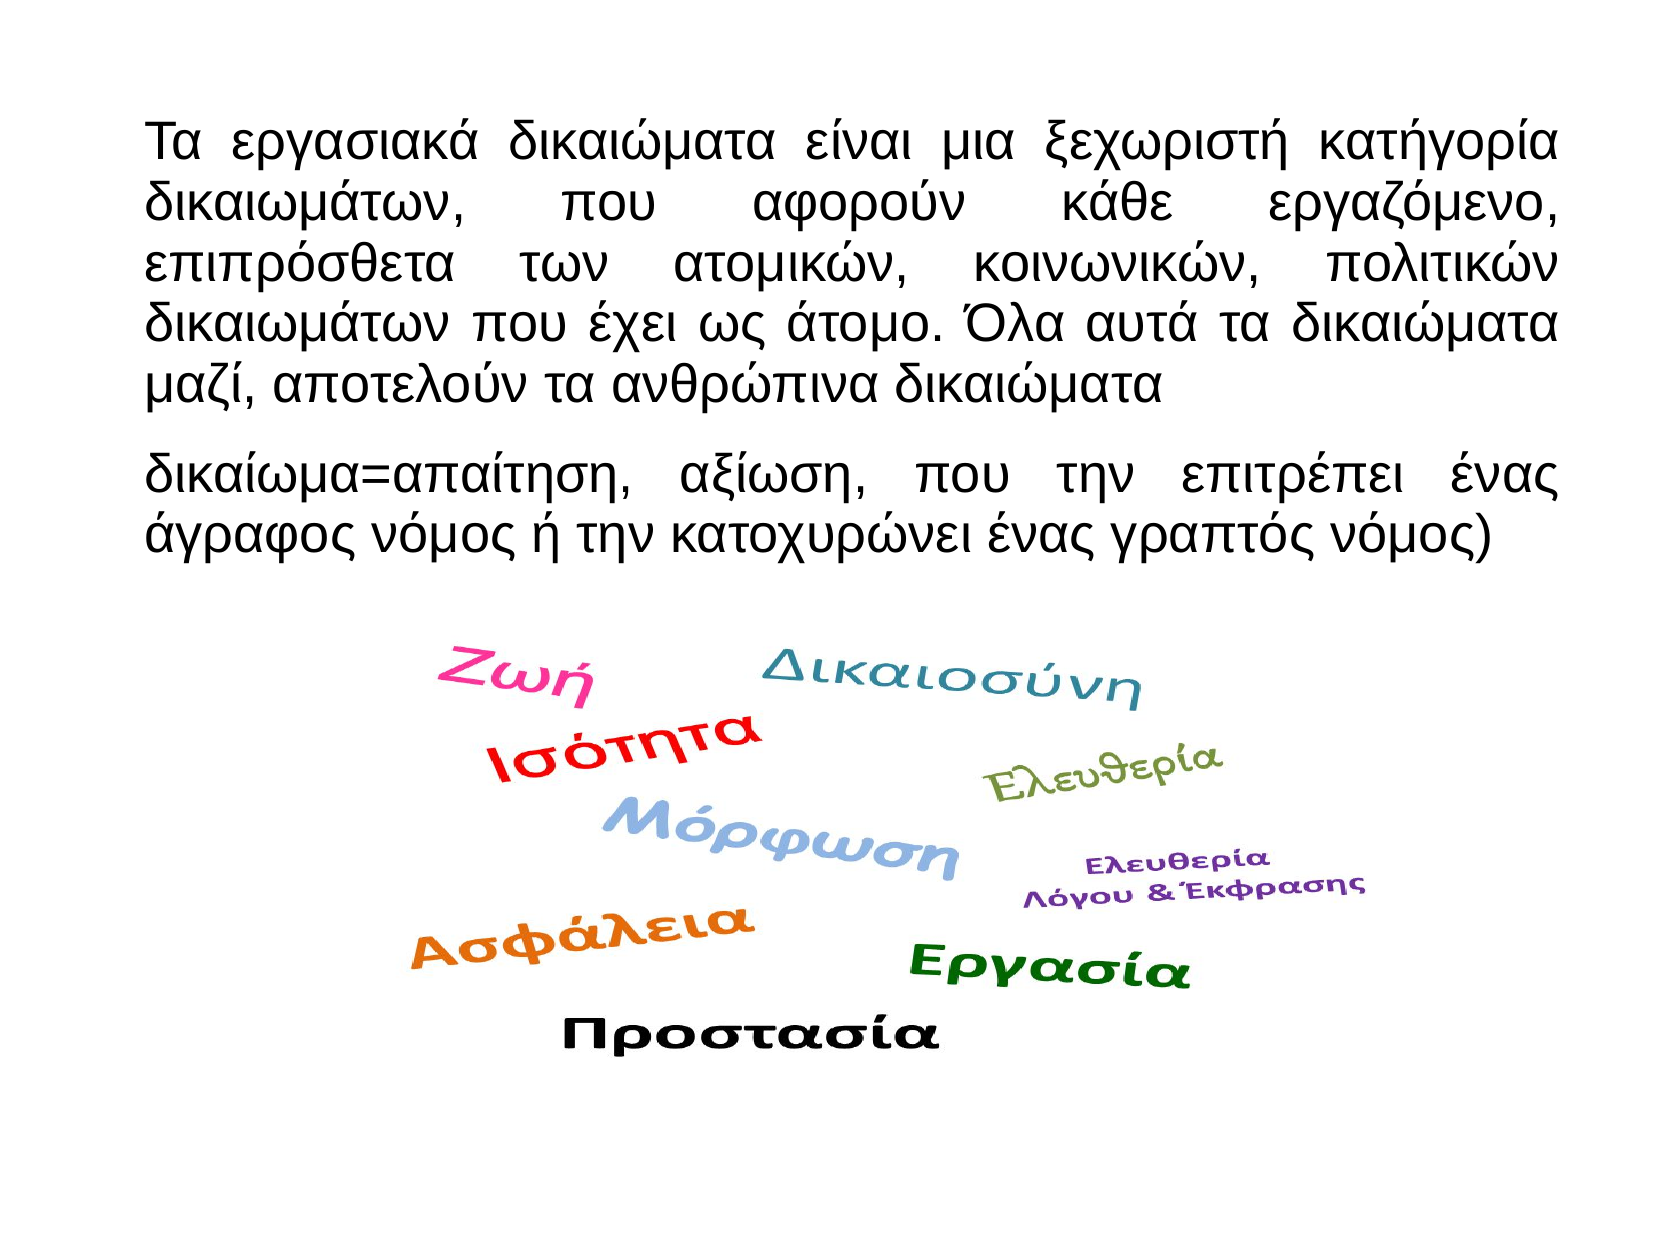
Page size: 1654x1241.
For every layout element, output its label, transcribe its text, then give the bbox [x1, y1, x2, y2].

picture [342, 614, 1441, 1096]
list Τα εργασιακά δικαιώματα είναι μια ξεχωριστή κατήγορία δικαιωμάτων, που αφορούν κάθε εργαζόμενο, επιπρόσθετα των ατομικών, κοινωνικών, πολιτικών δικαιωμάτων που έχει ως άτομο. Όλα αυτά τα δικαιώματα μαζί, αποτελούν τα ανθρώπινα δικαιώματα δικαίωμα=απαίτηση, αξίωση, που την επιτρέπει ένας άγραφος νόμος ή την κατοχυρώνει ένας γραπτός νόμος) [73, 110, 1562, 930]
